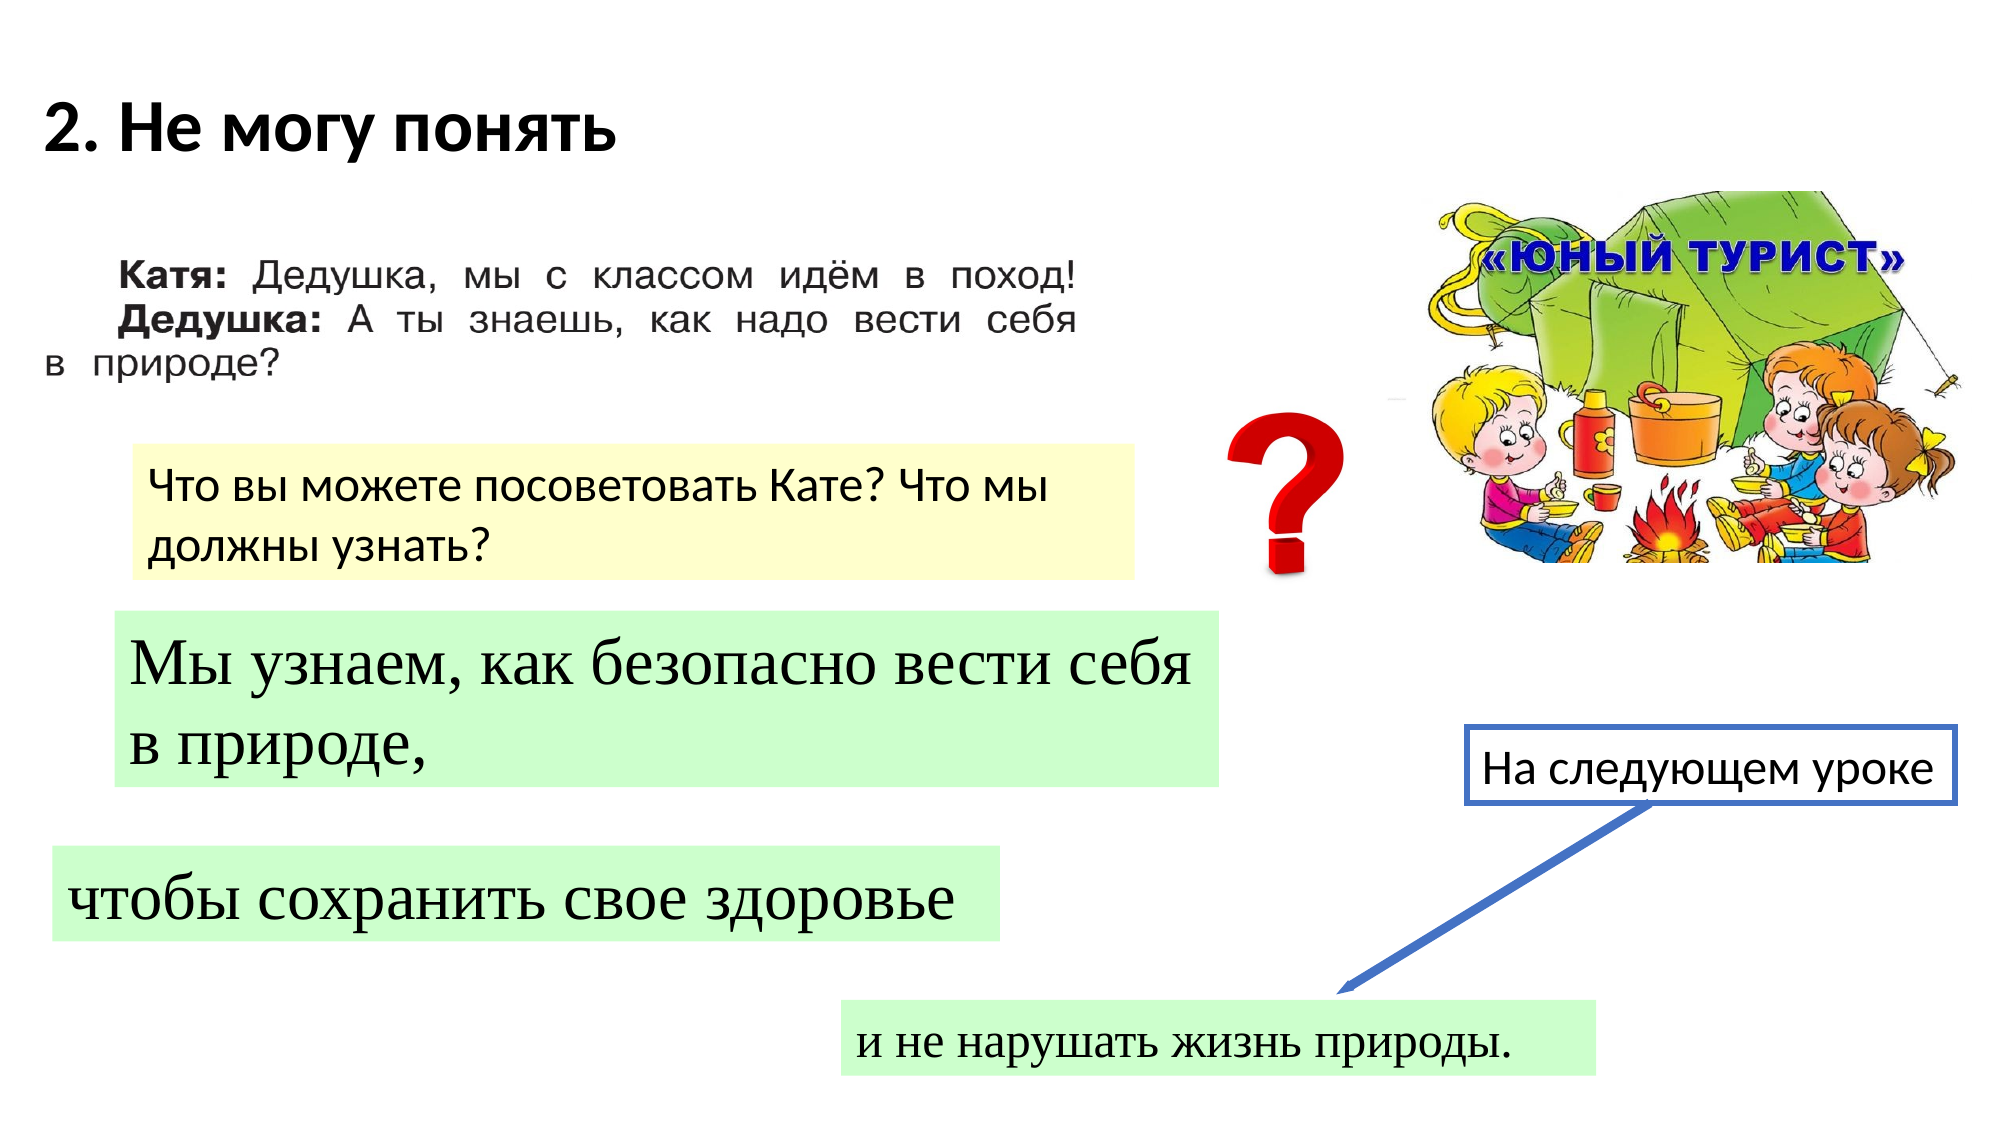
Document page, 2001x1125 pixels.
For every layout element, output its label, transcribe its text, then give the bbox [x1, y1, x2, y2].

text_box чтобы сохранить свое здоровье [52, 845, 1000, 942]
picture [12, 226, 1117, 398]
text_box Что вы можете посоветовать Кате? Что мы должны узнать? [132, 443, 1135, 580]
picture [1160, 397, 1407, 595]
title 2. Не могу понять [28, 46, 1161, 208]
picture [1414, 192, 1972, 563]
text_box На следующем уроке [1466, 727, 1955, 803]
text_box и не нарушать жизнь природы. [841, 999, 1597, 1076]
text_box Мы узнаем, как безопасно вести себя в природе, [114, 610, 1219, 788]
